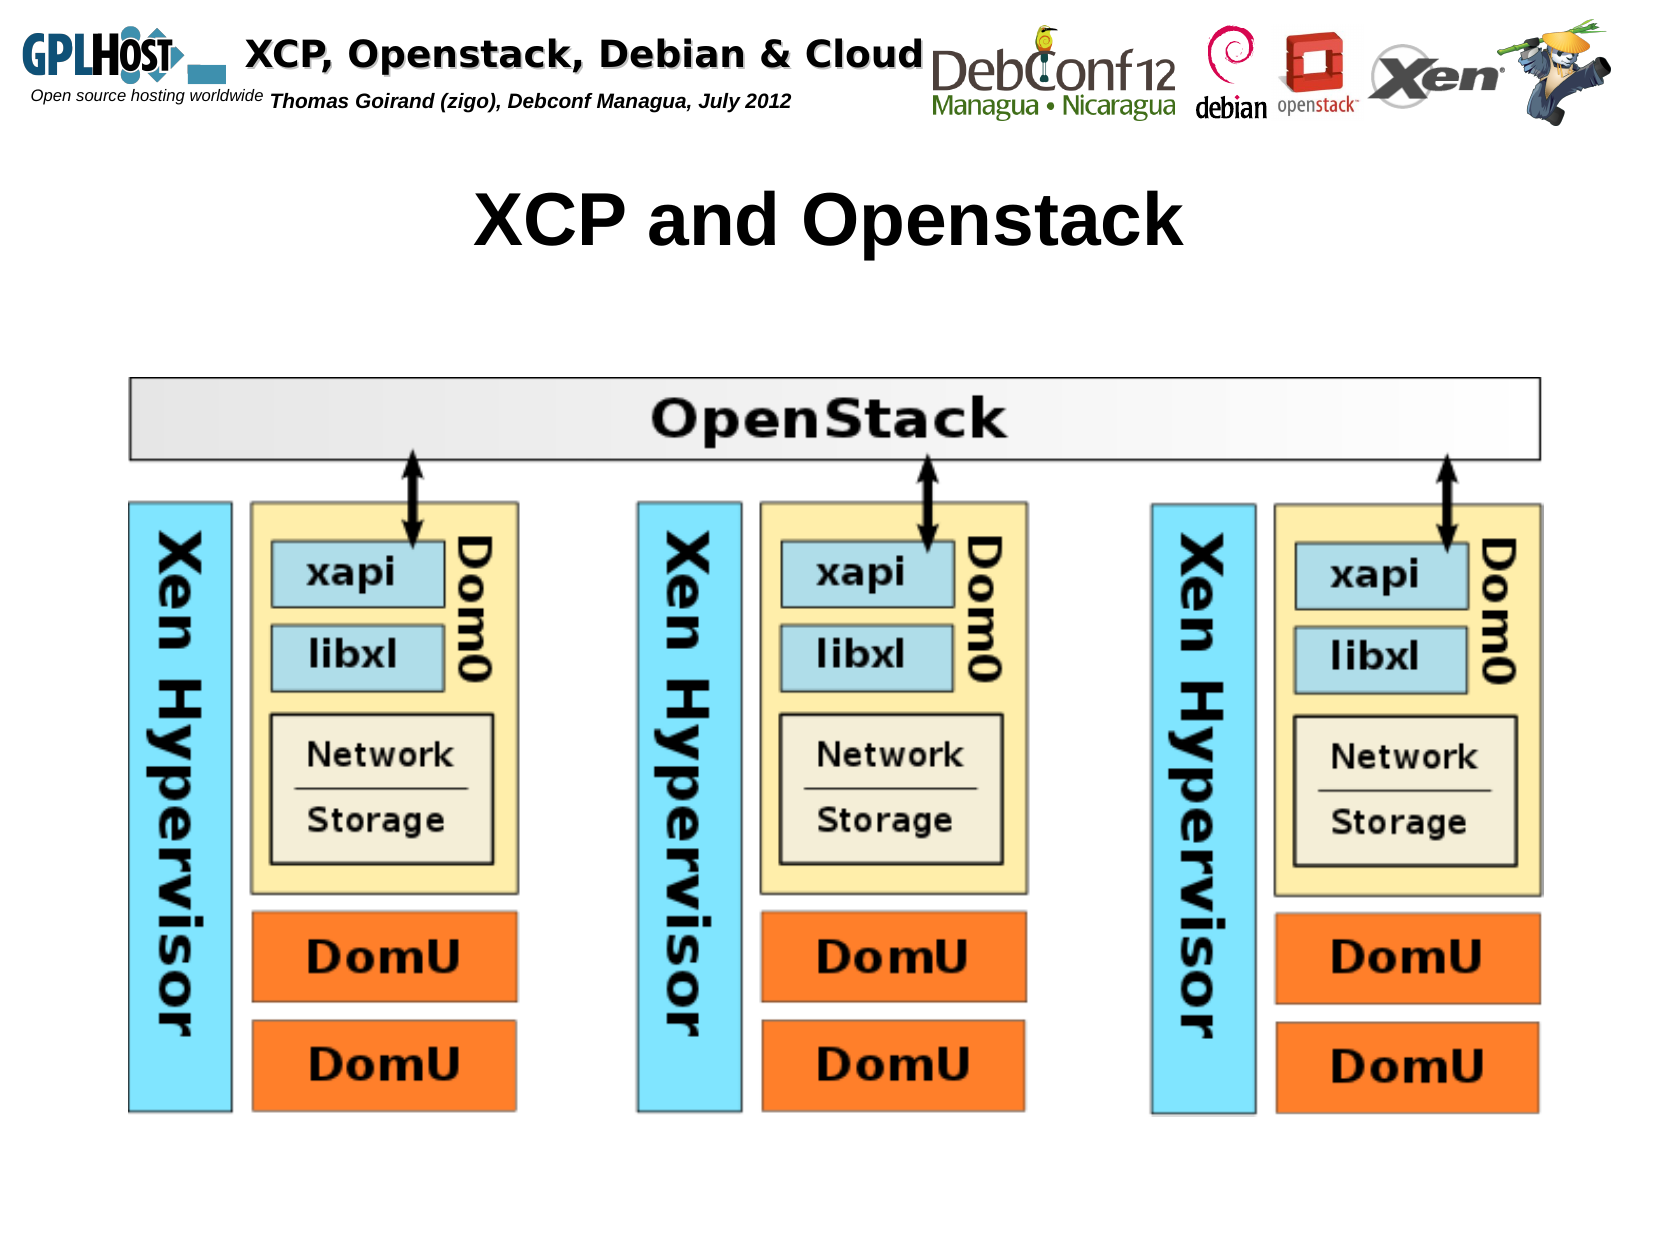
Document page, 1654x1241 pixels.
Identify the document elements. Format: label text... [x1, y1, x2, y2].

picture [1271, 24, 1364, 121]
picture [21, 19, 226, 89]
picture [933, 25, 1175, 121]
picture [1497, 19, 1611, 126]
text_box XCP and Openstack [103, 170, 1556, 269]
picture [128, 377, 1544, 1117]
